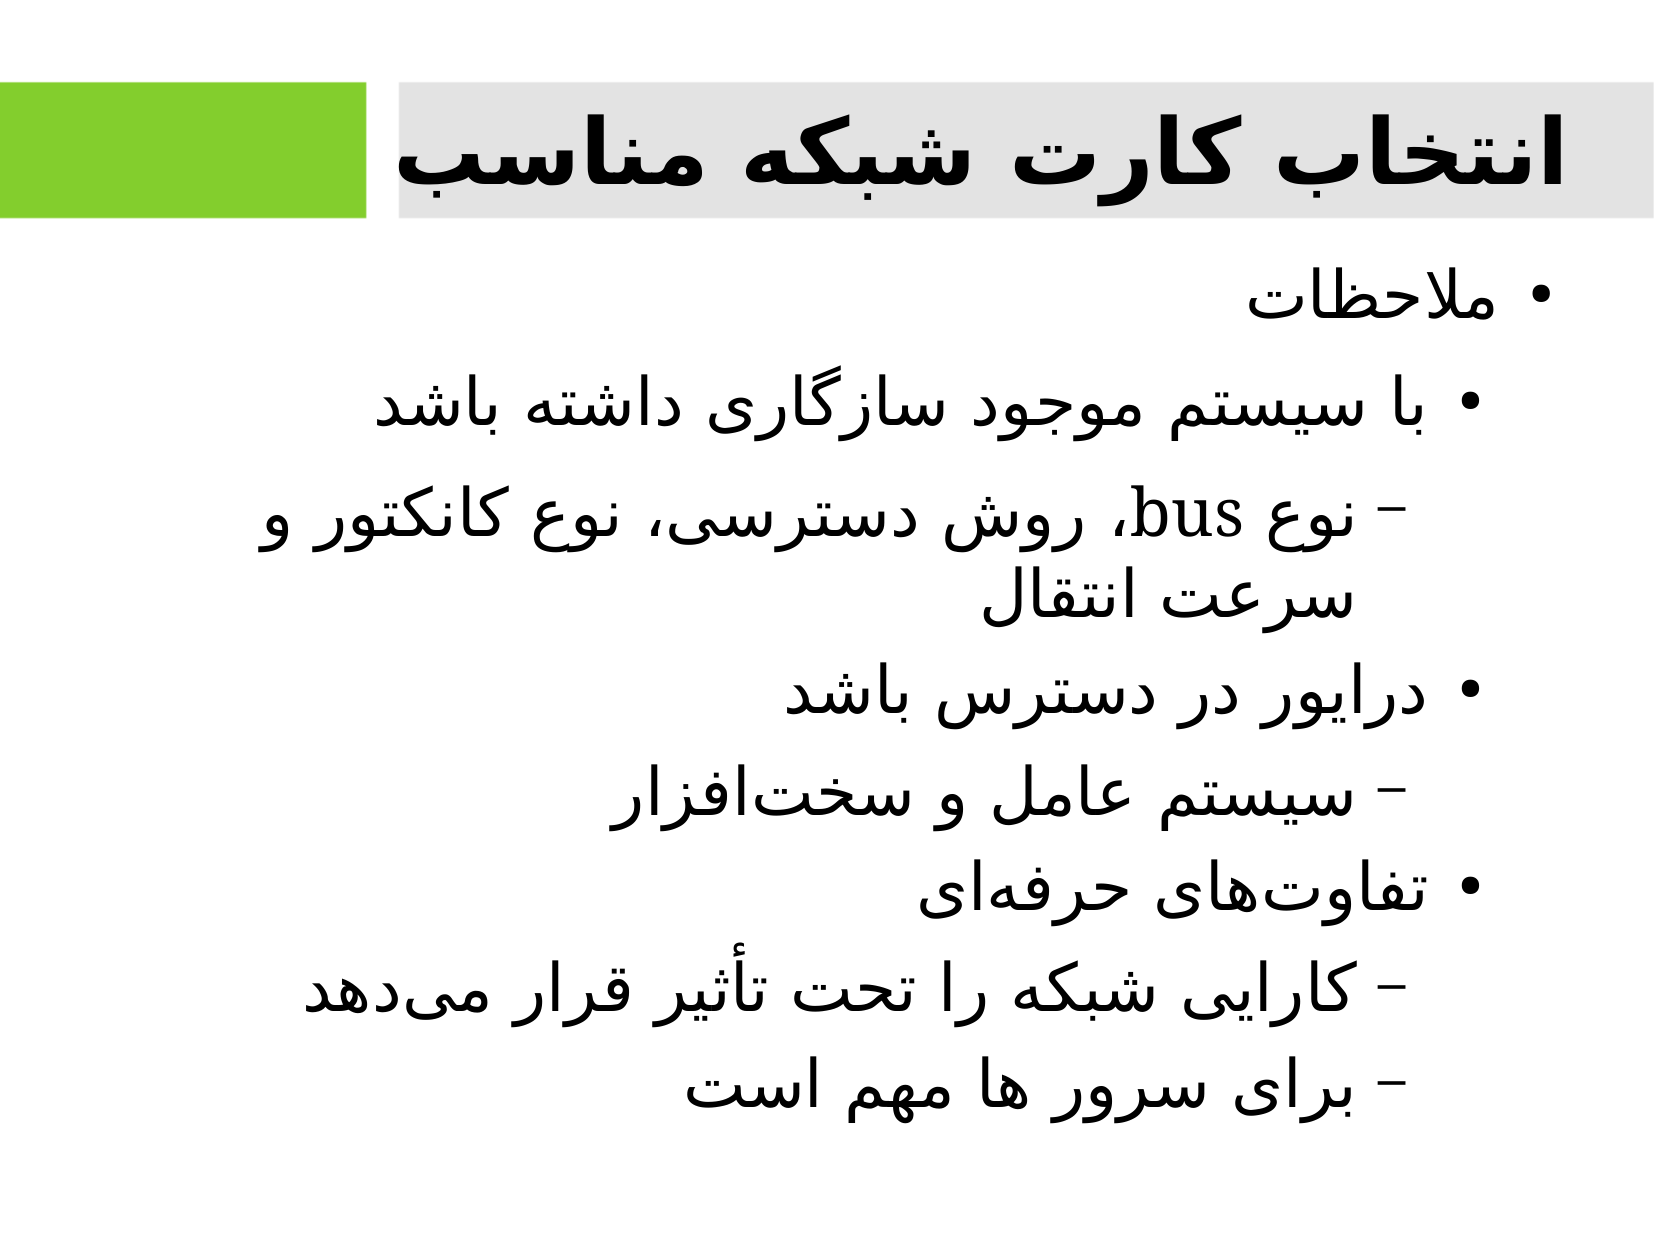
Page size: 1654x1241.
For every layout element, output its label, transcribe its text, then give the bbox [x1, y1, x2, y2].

list ملاحظات با سیستم موجود سازگاری داشته باشد نوع bus، روش دسترسی، نوع کانکتور و سرعت انتقال درایور در دسترس باشد سیستم عامل و سخت‌افزار تفاوت‌های حرفه‌ای کارایی شبکه را تحت تأثیر قرار می‌دهد برای سرور ها مهم است [82, 256, 1571, 1182]
picture [0, 0, 1654, 1241]
title انتخاب کارت شبکه مناسب [82, 49, 1571, 256]
